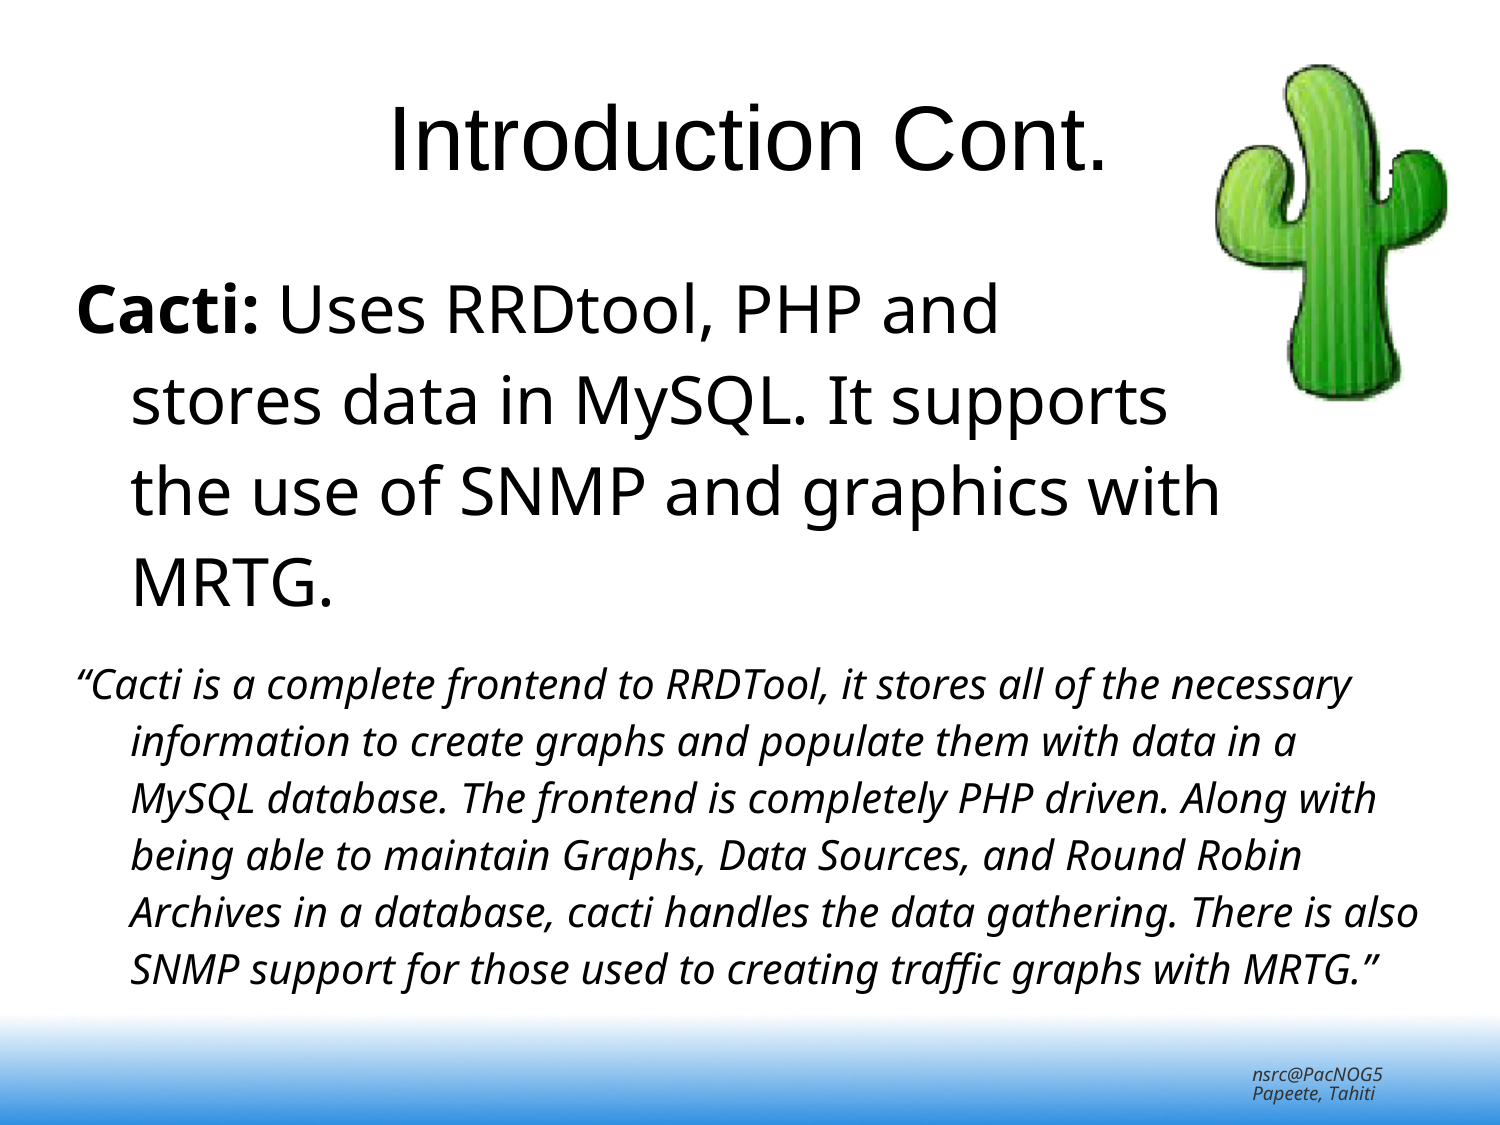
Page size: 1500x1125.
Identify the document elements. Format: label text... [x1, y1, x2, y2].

picture [0, 1012, 1500, 1125]
title Introduction Cont. [75, 52, 1426, 226]
picture [1211, 57, 1455, 409]
list Cacti: Uses RRDtool, PHP and stores data in MySQL. It supports the use of SNMP and graphics with MRTG. “Cacti is a complete frontend to RRDTool, it stores all of the necessary information to create graphs and populate them with data in a MySQL database. The frontend is completely PHP driven. Along with being able to maintain Graphs, Data Sources, and Round Robin Archives in a database, cacti handles the data gathering. There is also SNMP support for those used to creating traffic graphs with MRTG.” [75, 262, 1426, 991]
